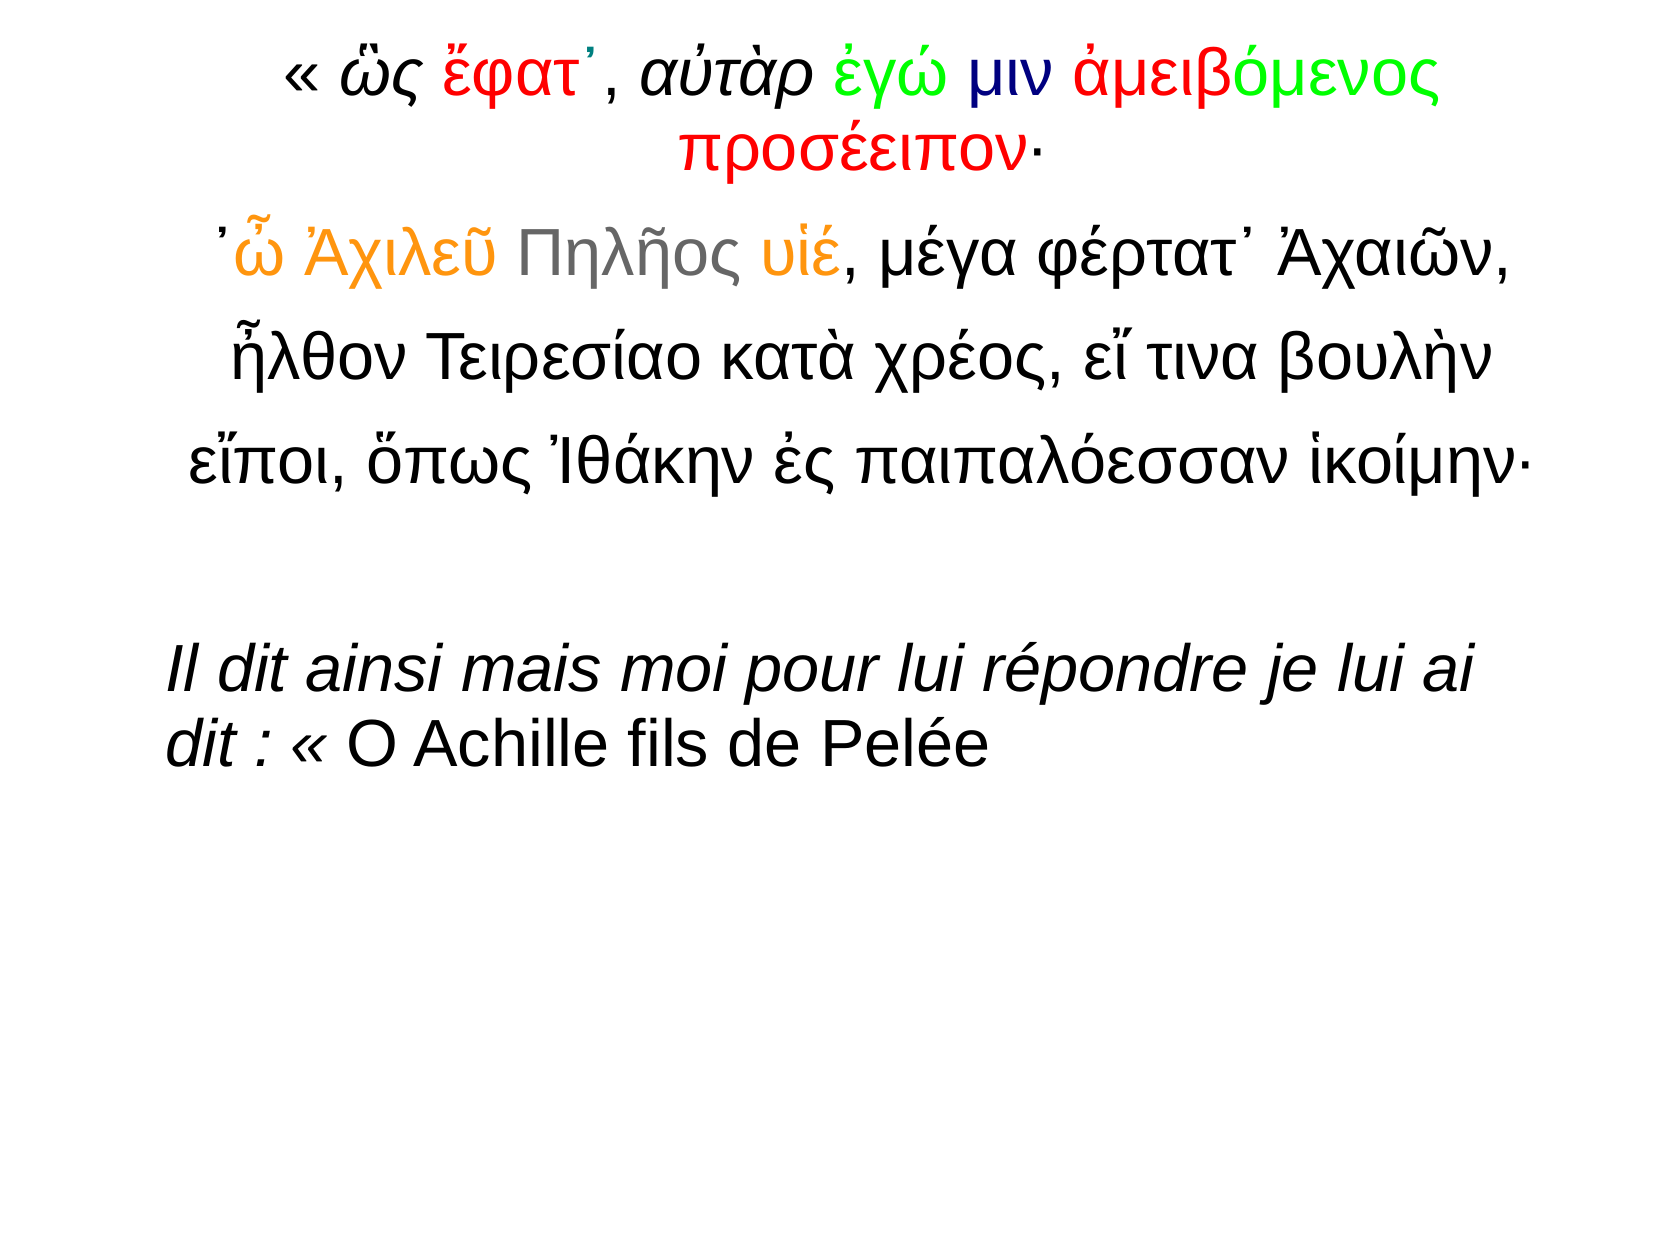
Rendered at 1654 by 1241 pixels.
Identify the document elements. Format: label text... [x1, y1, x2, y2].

list « ὣς ἔφατ᾽, αὐτὰρ ἐγώ μιν ἀμειβόμενος προσέειπον· ᾽ὦ Ἀχιλεῦ Πηλῆος υἱέ, μέγα φέρτατ᾽ Ἀχαιῶν, ἦλθον Τειρεσίαο κατὰ χρέος, εἴ τινα βουλὴν εἴποι, ὅπως Ἰθάκην ἐς παιπαλόεσσαν ἱκοίμην· Il dit ainsi mais moi pour lui répondre je lui ai dit : « O Achille fils de Pelée [94, 35, 1560, 777]
